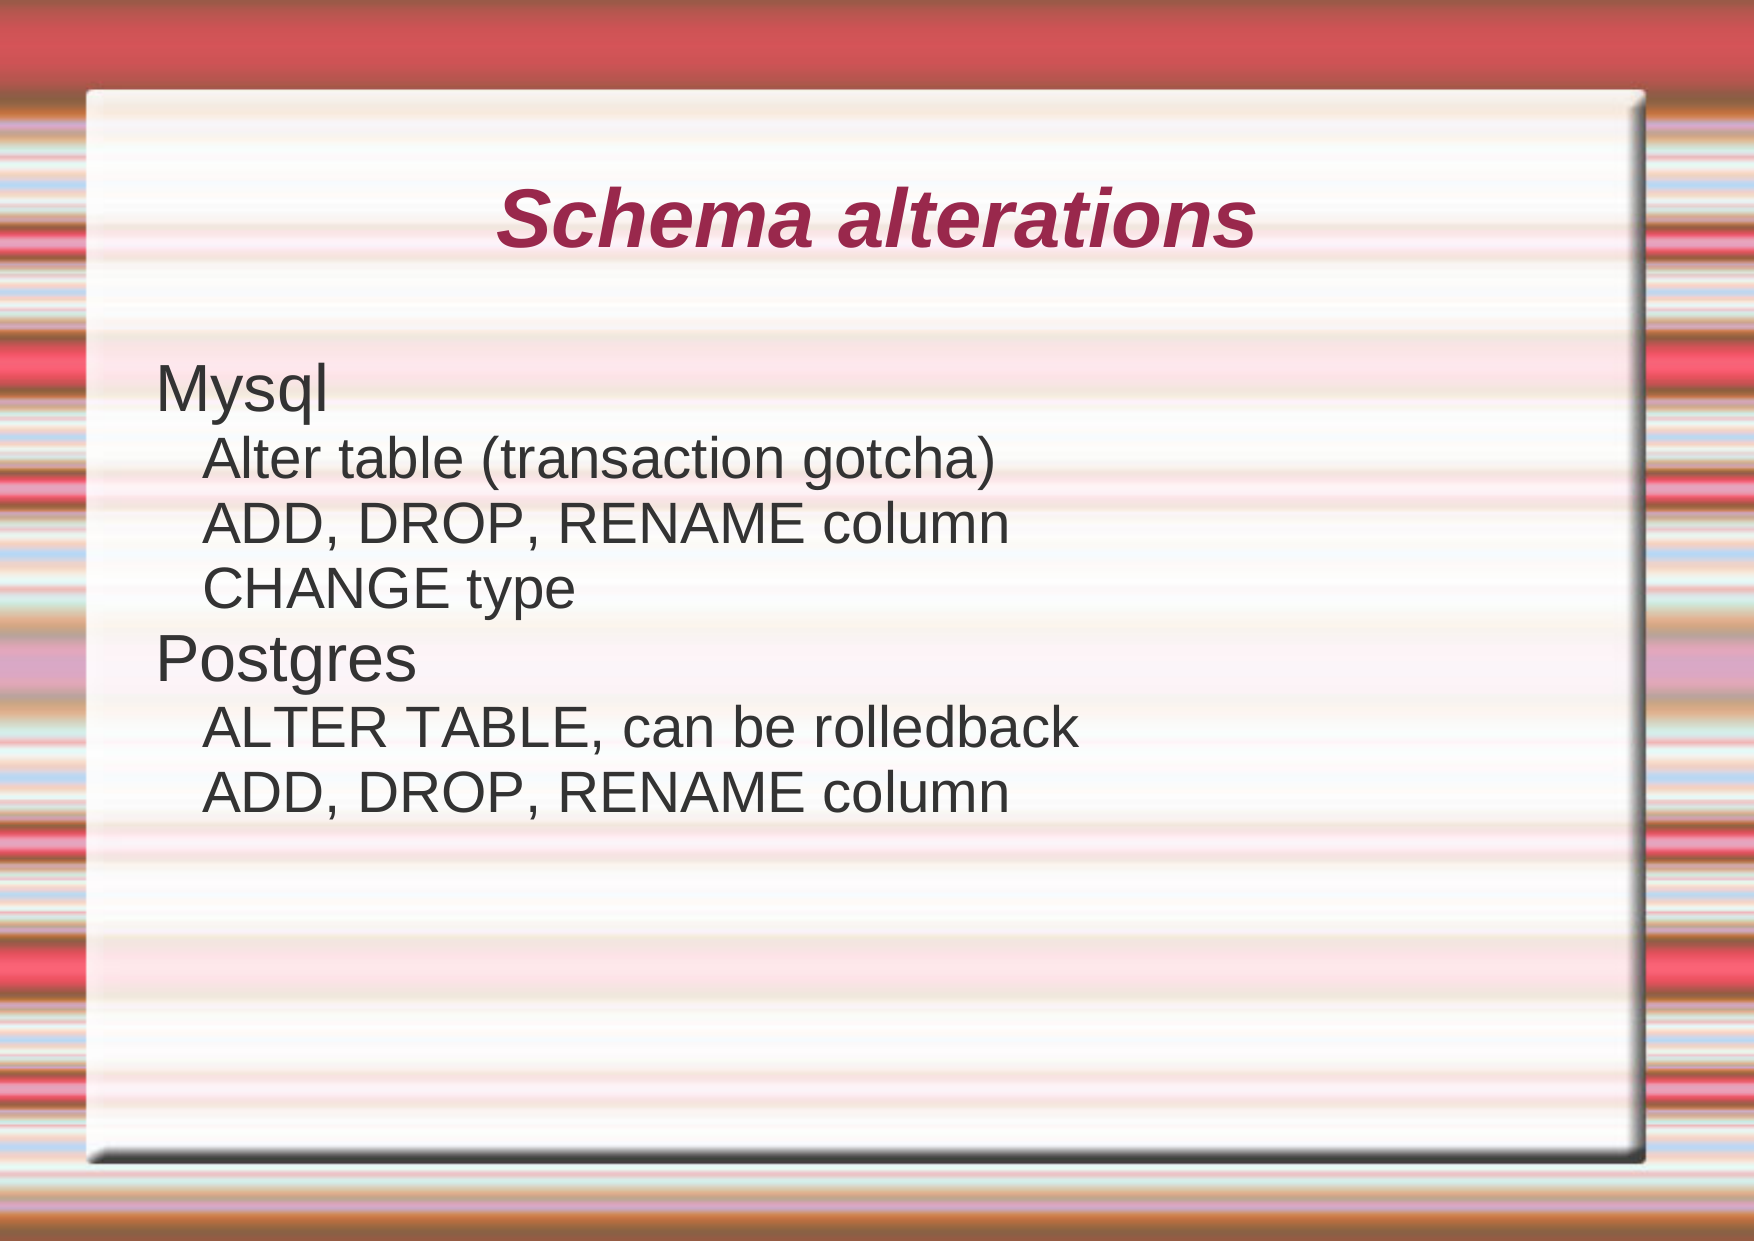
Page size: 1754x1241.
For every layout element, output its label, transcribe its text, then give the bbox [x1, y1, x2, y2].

title Schema alterations [128, 114, 1627, 322]
list Mysql Alter table (transaction gotcha) ADD, DROP, RENAME column CHANGE type Postgres ALTER TABLE, can be rolledback ADD, DROP, RENAME column [143, 350, 1608, 1133]
picture [0, 0, 1754, 1241]
